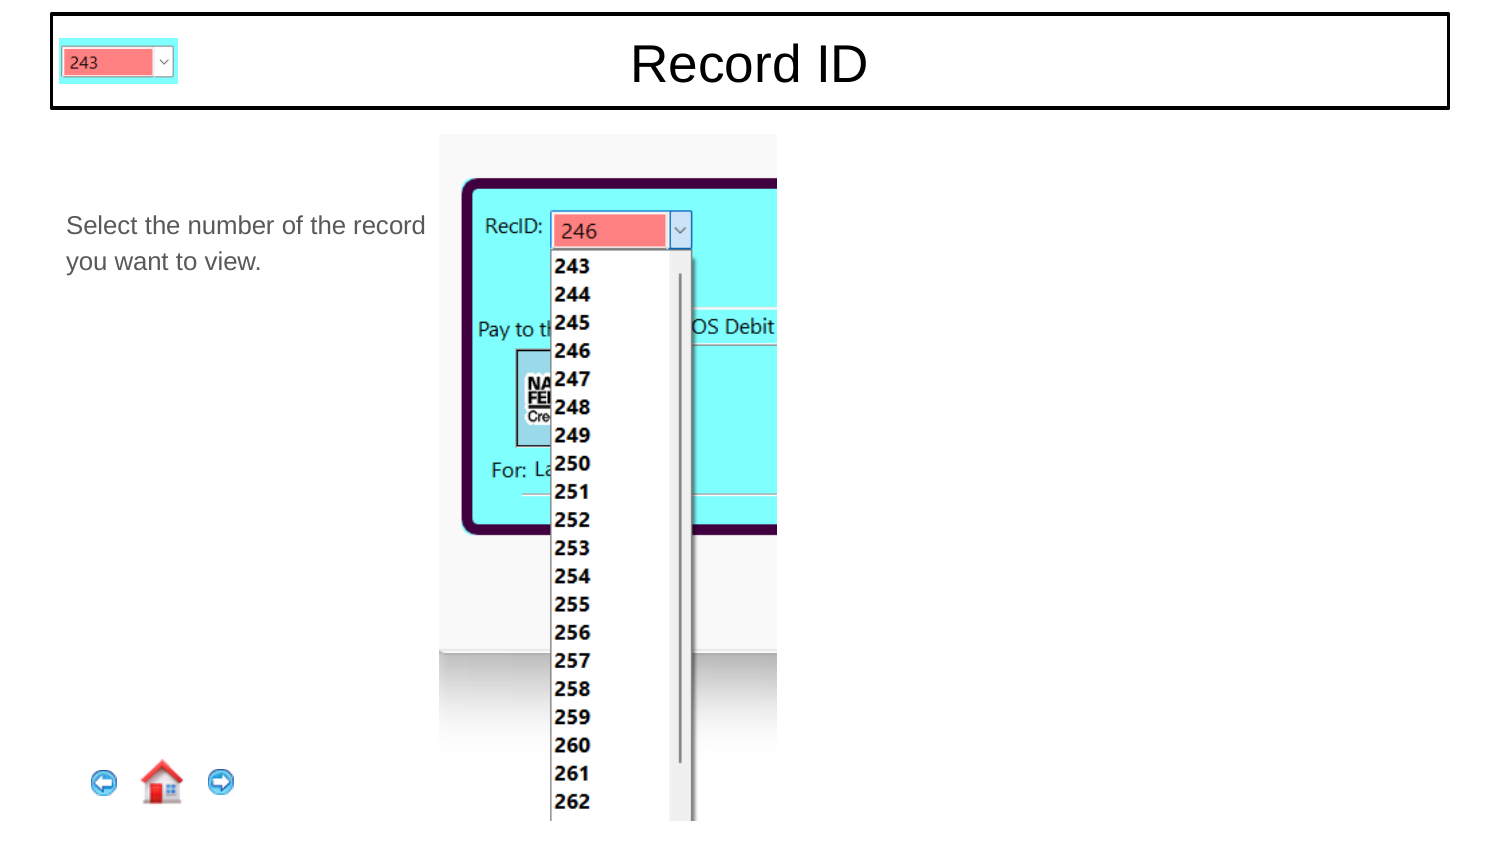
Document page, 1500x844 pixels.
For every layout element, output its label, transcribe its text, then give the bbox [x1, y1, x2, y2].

picture [439, 134, 777, 821]
picture [59, 38, 178, 84]
picture [208, 769, 234, 795]
list Select the number of the record you want to view. [51, 189, 439, 292]
title Record ID [51, 14, 1449, 108]
picture [91, 770, 117, 796]
picture [137, 758, 188, 809]
